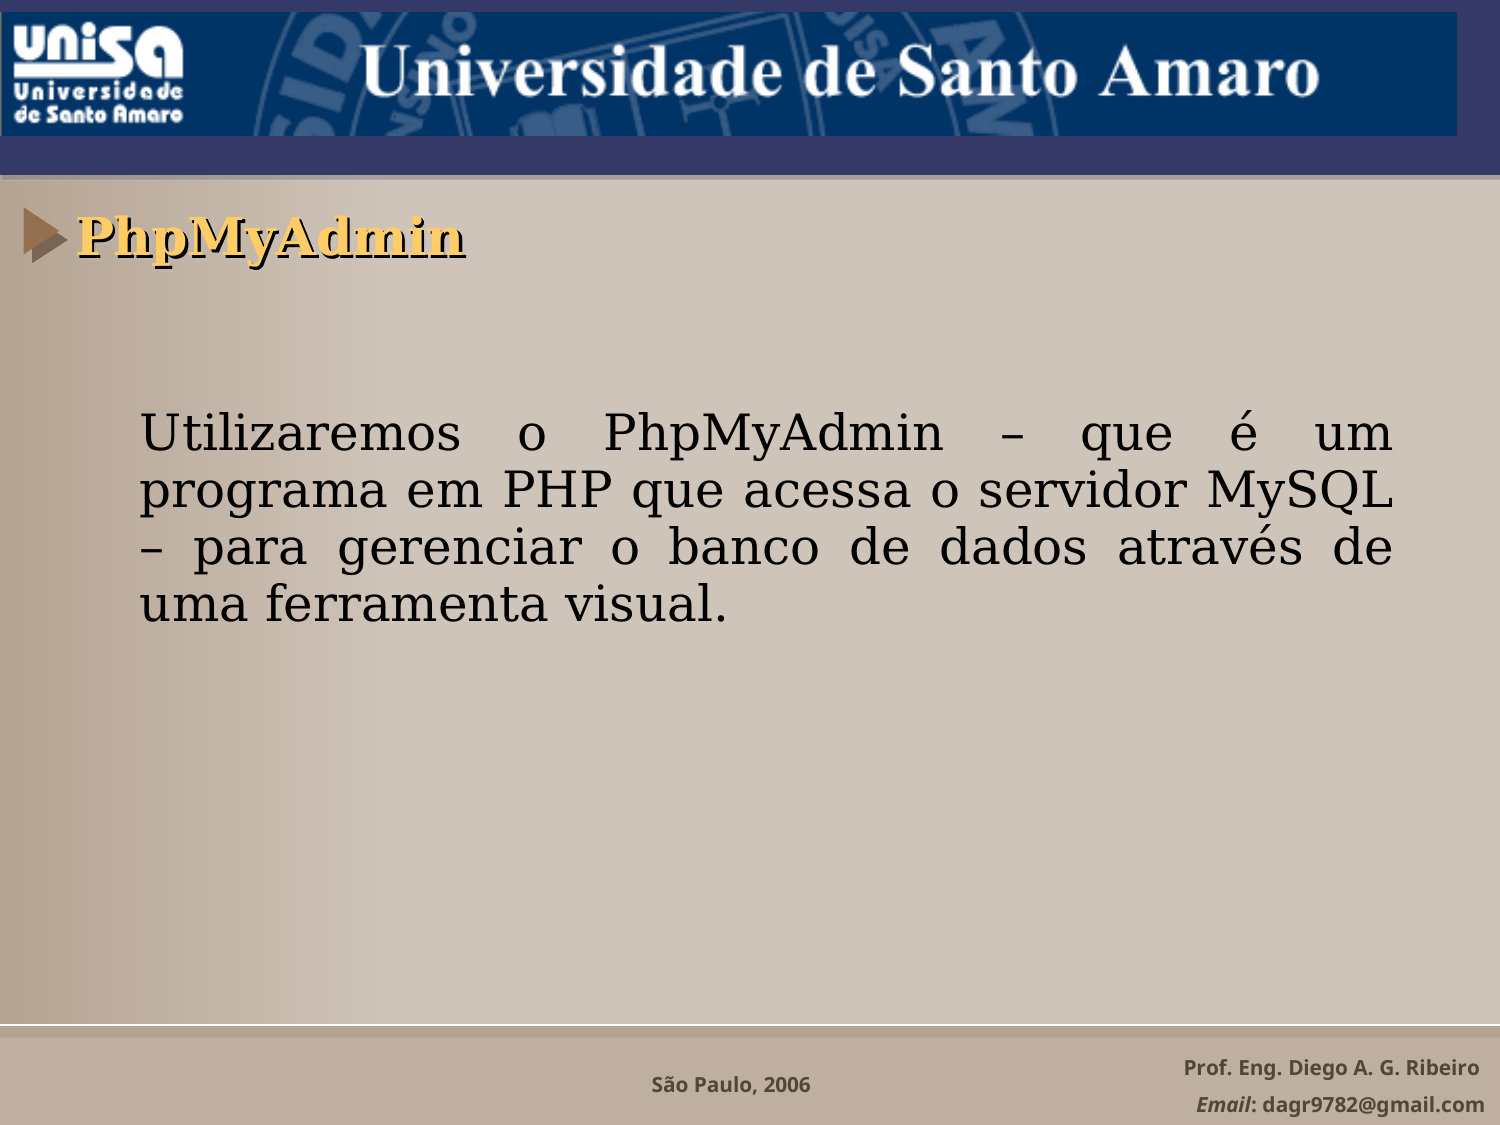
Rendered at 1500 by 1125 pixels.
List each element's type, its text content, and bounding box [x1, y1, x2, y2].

text_box Utilizaremos o PhpMyAdmin – que é um programa em PHP que acessa o servidor MySQL – para gerenciar o banco de dados através de uma ferramenta visual. [124, 397, 1426, 641]
text_box PhpMyAdmin [75, 207, 701, 268]
text_box [23, 207, 60, 255]
